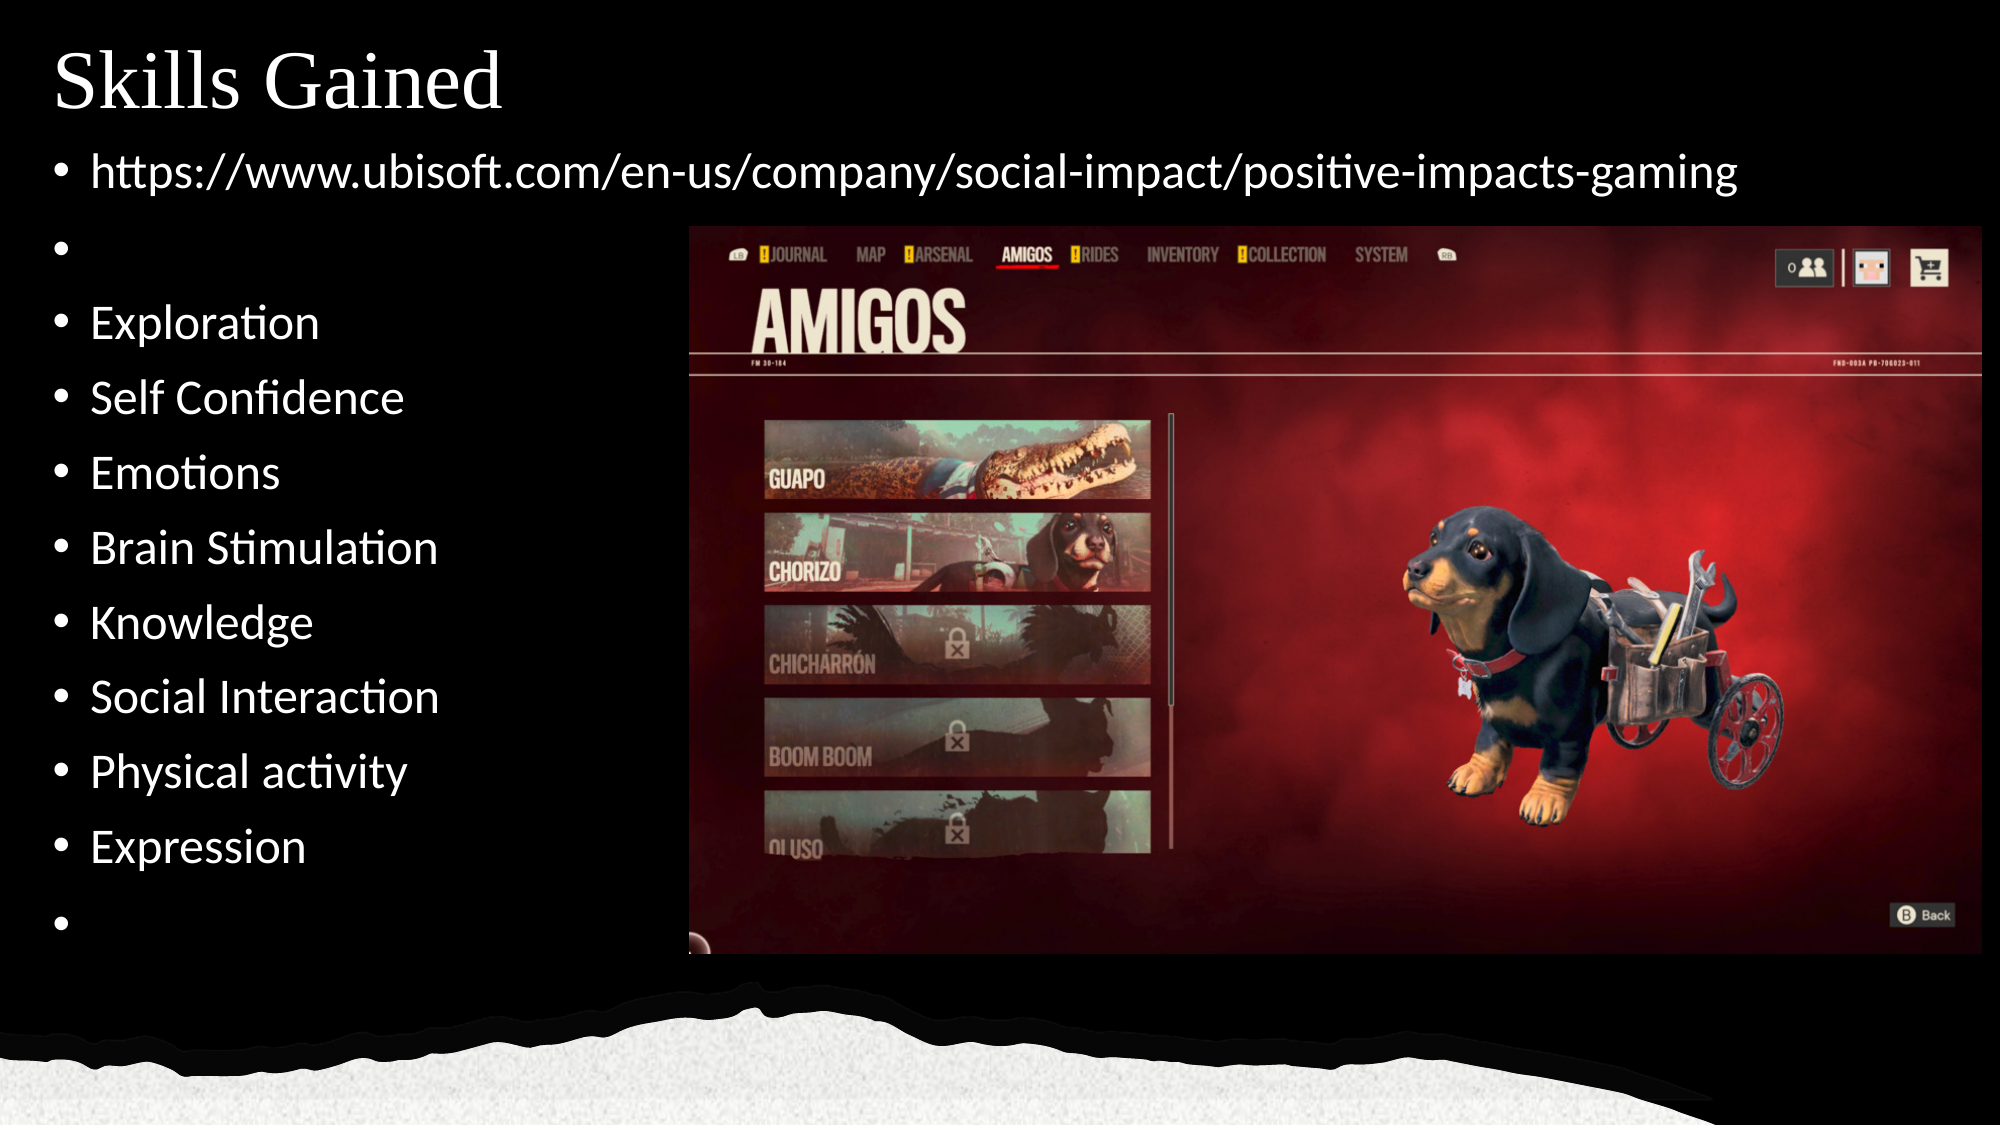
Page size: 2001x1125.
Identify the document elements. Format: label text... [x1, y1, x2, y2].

text_box [0, 0, 2000, 1125]
picture [689, 226, 1982, 954]
list https://www.ubisoft.com/en-us/company/social-impact/positive-impacts-gaming Exploration Self Confidence Emotions Brain Stimulation Knowledge Social Interaction Physical activity Expression [37, 137, 1963, 1025]
title Skills Gained [37, 29, 1472, 137]
